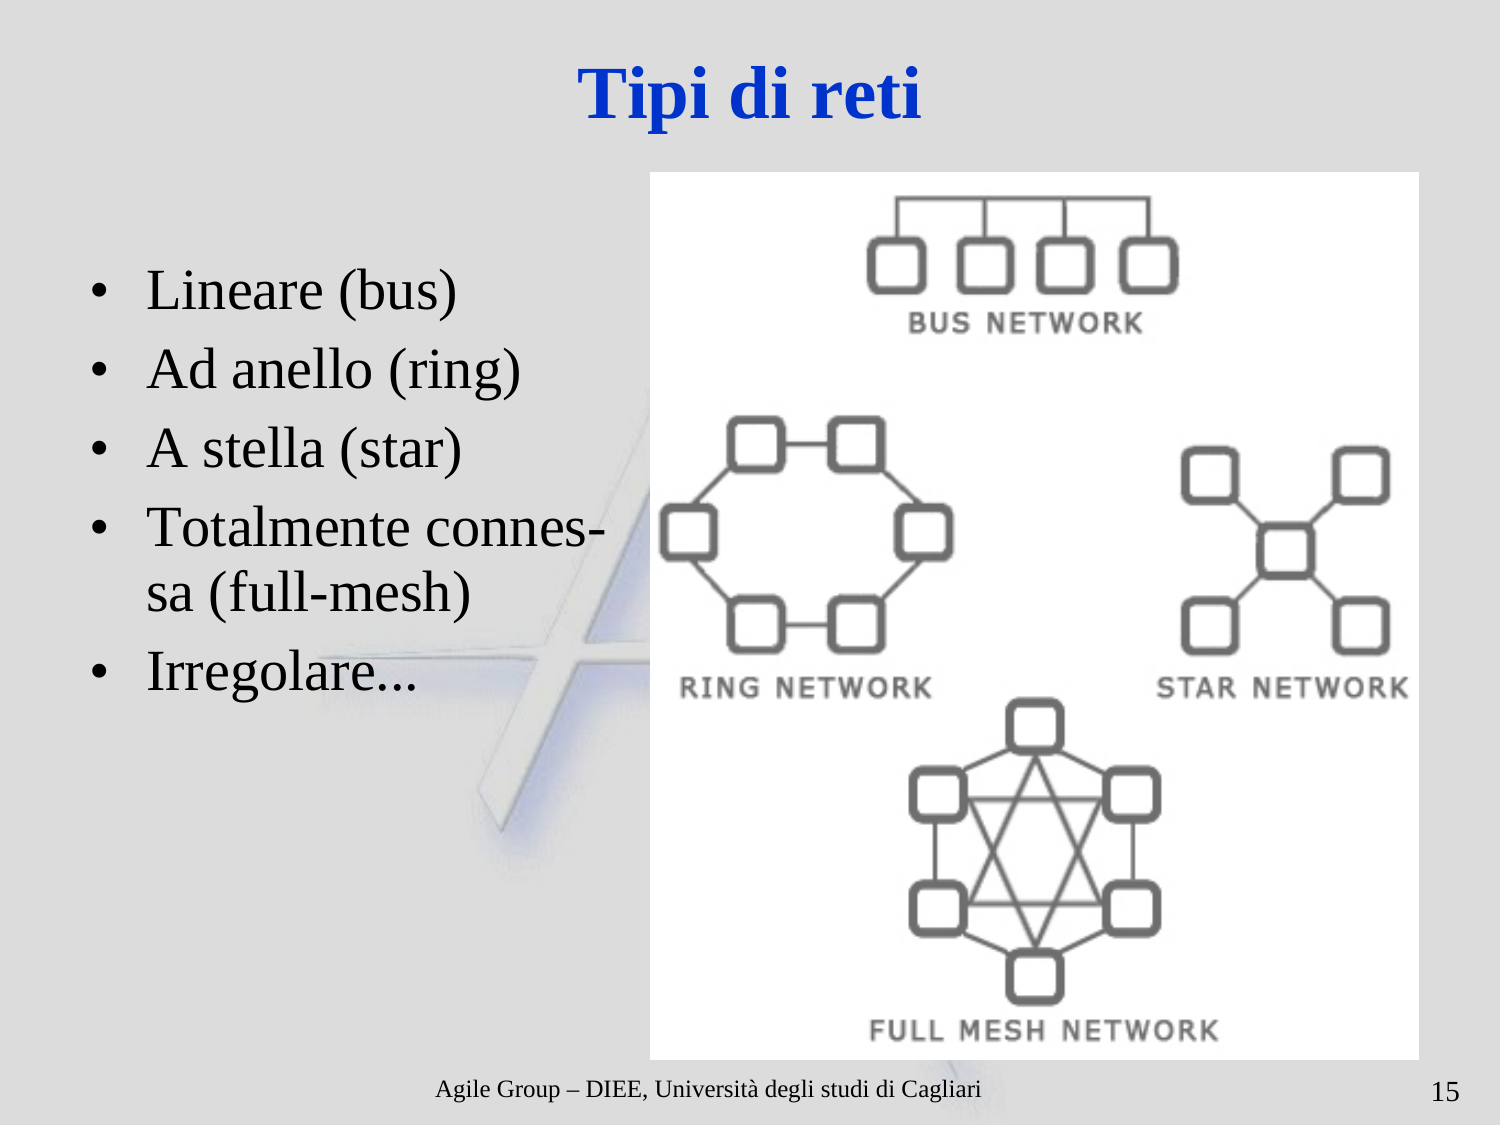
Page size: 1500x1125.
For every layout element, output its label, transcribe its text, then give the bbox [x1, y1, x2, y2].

list Lineare (bus) Ad anello (ring) A stella (star) Totalmente connes-sa (full-mesh) Irregolare... [75, 249, 638, 994]
picture [0, 0, 1500, 1125]
title Tipi di reti [112, 12, 1388, 175]
